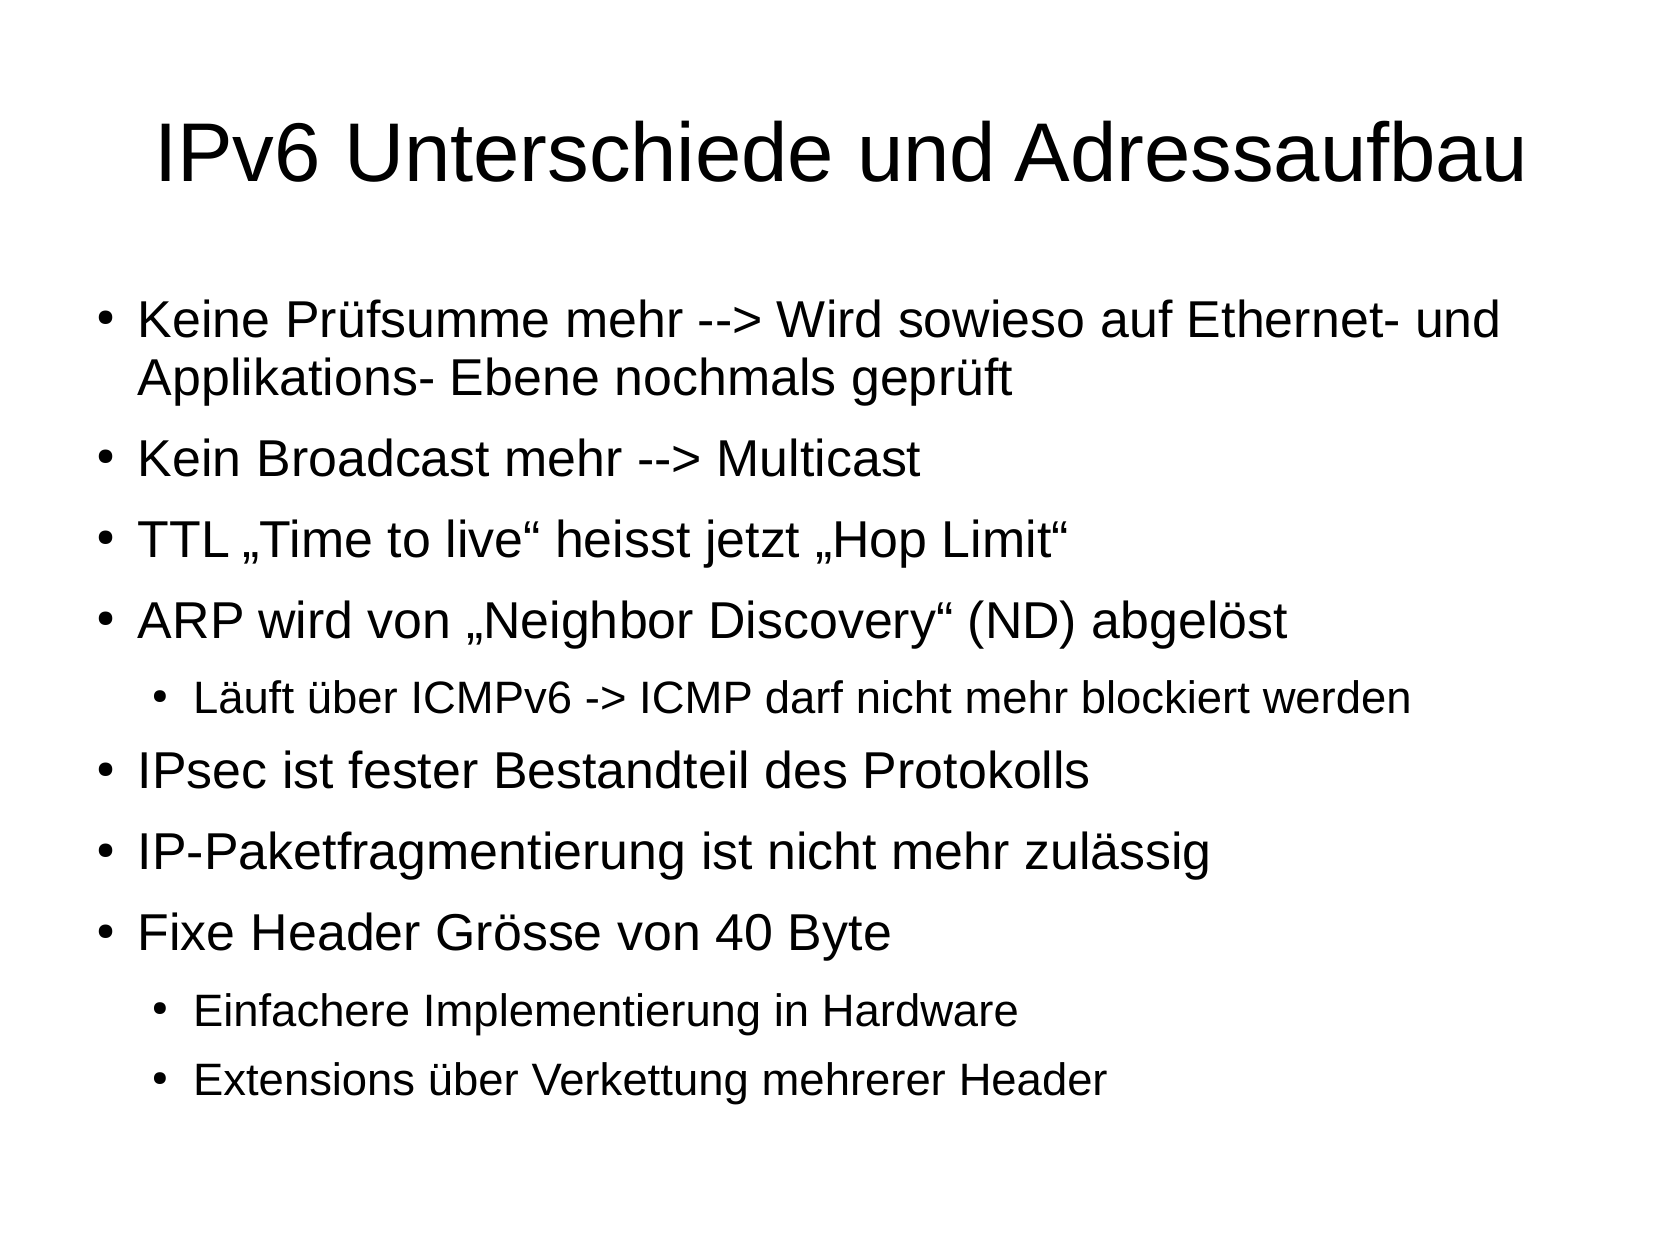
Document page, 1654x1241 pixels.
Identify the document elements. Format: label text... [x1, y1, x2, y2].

title IPv6 Unterschiede und Adressaufbau [82, 49, 1571, 257]
list Keine Prüfsumme mehr --> Wird sowieso auf Ethernet- und Applikations- Ebene nochmals geprüft Kein Broadcast mehr --> Multicast TTL „Time to live“ heisst jetzt „Hop Limit“ ARP wird von „Neighbor Discovery“ (ND) abgelöst Läuft über ICMPv6 -> ICMP darf nicht mehr blockiert werden IPsec ist fester Bestandteil des Protokolls IP-Paketfragmentierung ist nicht mehr zulässig Fixe Header Grösse von 40 Byte Einfachere Implementierung in Hardware Extensions über Verkettung mehrerer Header [82, 290, 1571, 1109]
